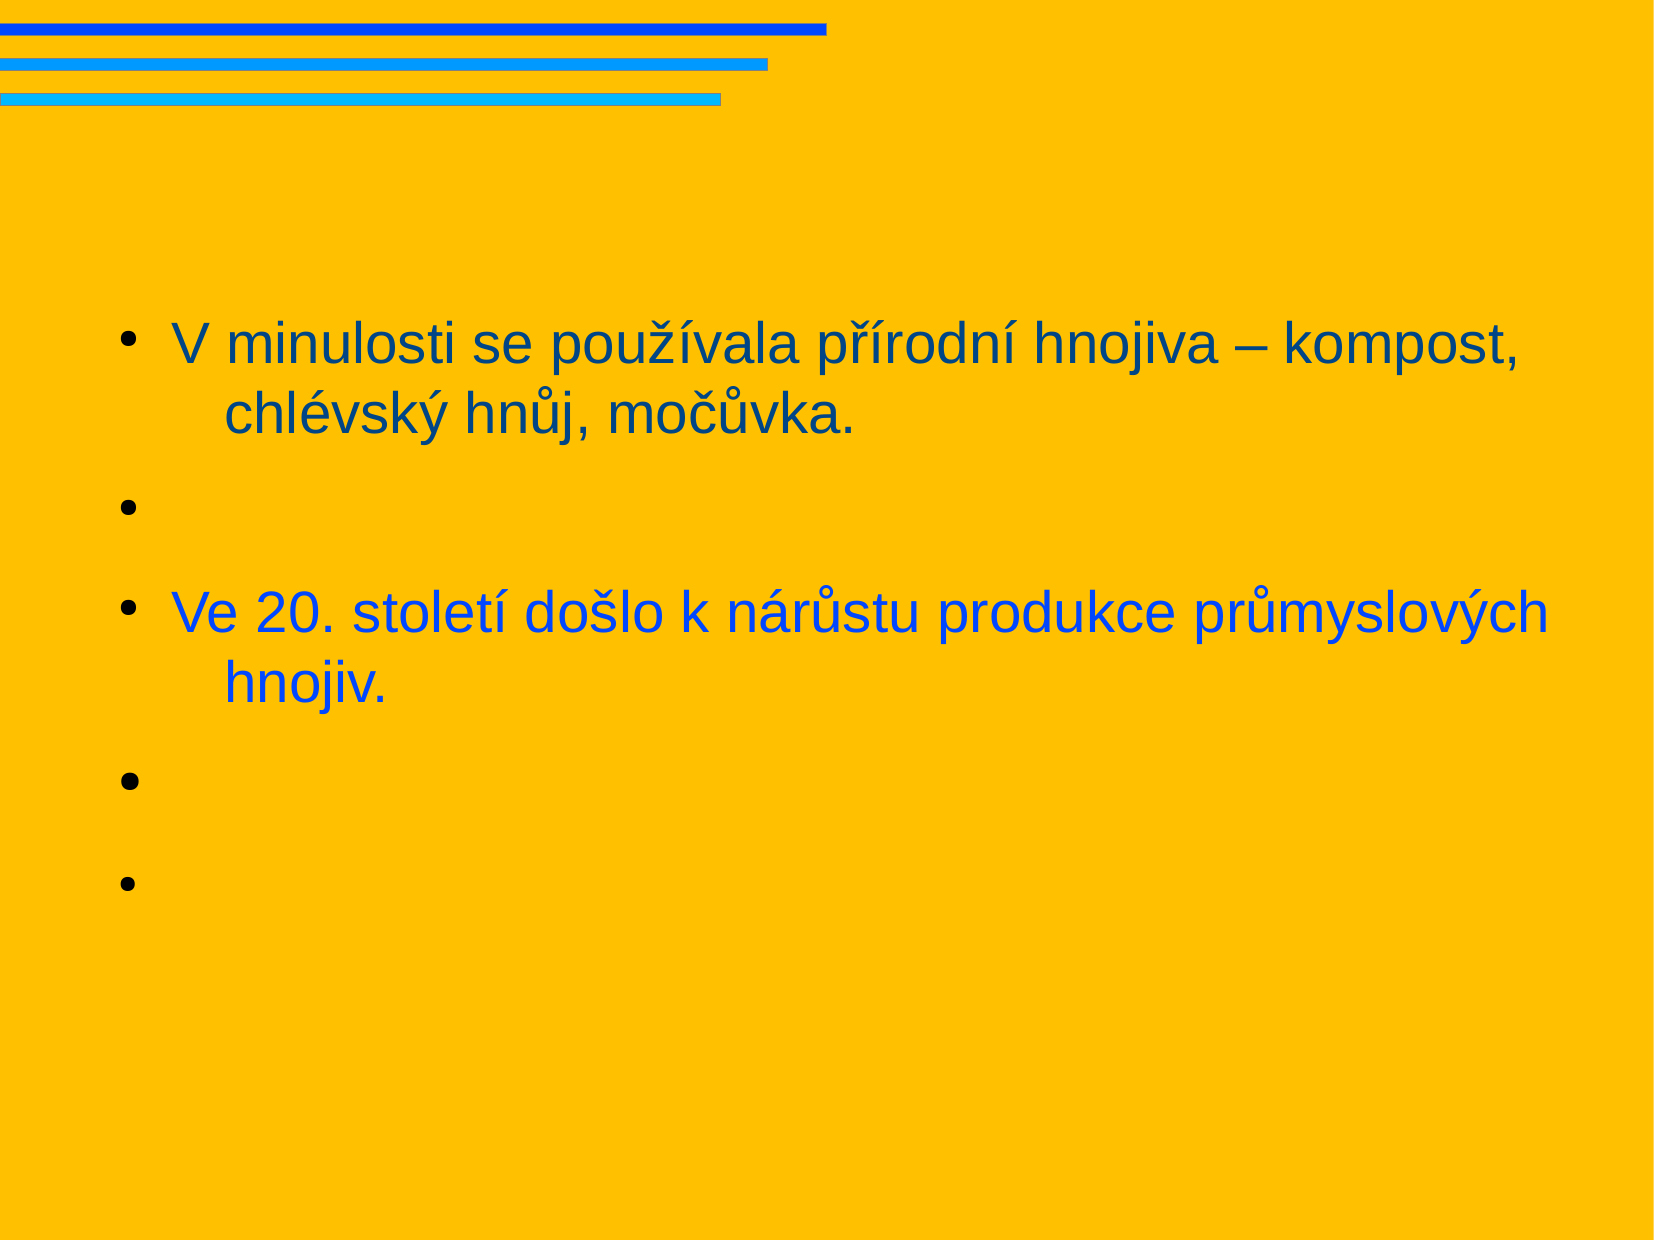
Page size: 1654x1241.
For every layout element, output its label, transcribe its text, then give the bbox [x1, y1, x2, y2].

text_box [0, 24, 827, 35]
text_box [0, 94, 720, 106]
list V minulosti se používala přírodní hnojiva – kompost, chlévský hnůj, močůvka. Ve 20. století došlo k nárůstu produkce průmyslových hnojiv. [82, 210, 1571, 1030]
text_box [0, 59, 768, 71]
